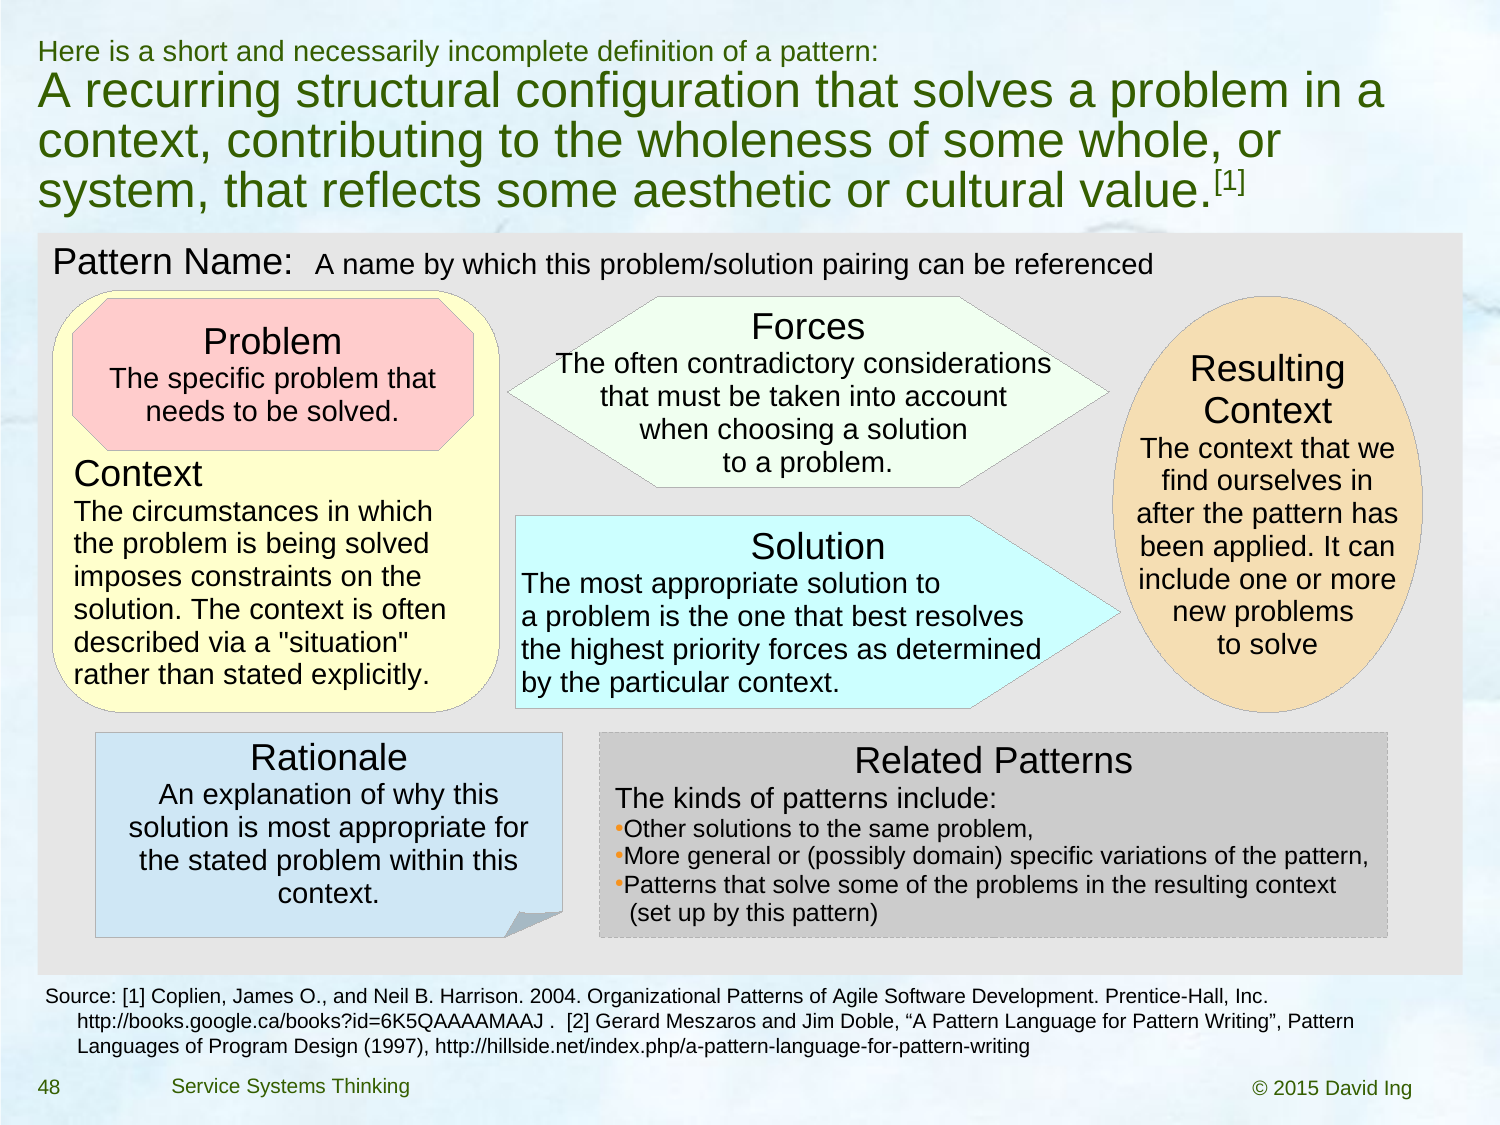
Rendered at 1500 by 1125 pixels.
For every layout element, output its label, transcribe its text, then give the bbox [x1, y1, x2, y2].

text_box Source: [1] Coplien, James O., and Neil B. Harrison. 2004. Organizational Patterns of Agile Software Development. Prentice-Hall, Inc. http://books.google.ca/books?id=6K5QAAAAMAAJ . [2] Gerard Meszaros and Jim Doble, “A Pattern Language for Pattern Writing”, Pattern Languages of Program Design (1997), http://hillside.net/index.php/a-pattern-language-for-pattern-writing [30, 974, 1463, 1082]
text_box Rationale An explanation of why this solution is most appropriate for the stated problem within this context. [95, 732, 563, 938]
text_box Pattern Name: A name by which this problem/solution pairing can be referenced [37, 245, 1463, 974]
picture [0, 0, 1500, 1125]
text_box Problem The specific problem that needs to be solved. [72, 298, 474, 451]
text_box Context The circumstances in which the problem is being solved imposes constraints on the solution. The context is often described via a "situation" rather than stated explicitly. [52, 290, 500, 713]
title Here is a short and necessarily incomplete definition of a pattern: A recurring structural configuration that solves a problem in a context, contributing to the wholeness of some whole, or system, that reflects some aesthetic or cultural value.[1] [37, 37, 1463, 245]
text_box Forces The often contradictory considerations that must be taken into account when choosing a solution to a problem. [507, 296, 1110, 488]
text_box Resulting Context The context that we find ourselves in after the pattern has been applied. It can include one or more new problems to solve [1112, 296, 1423, 713]
text_box Solution The most appropriate solution to a problem is the one that best resolves the highest priority forces as determined by the particular context. [515, 515, 1121, 709]
text_box Related Patterns The kinds of patterns include: Other solutions to the same problem, More general or (possibly domain) specific variations of the pattern, Patterns that solve some of the problems in the resulting context (set up by this pattern) [599, 732, 1388, 938]
